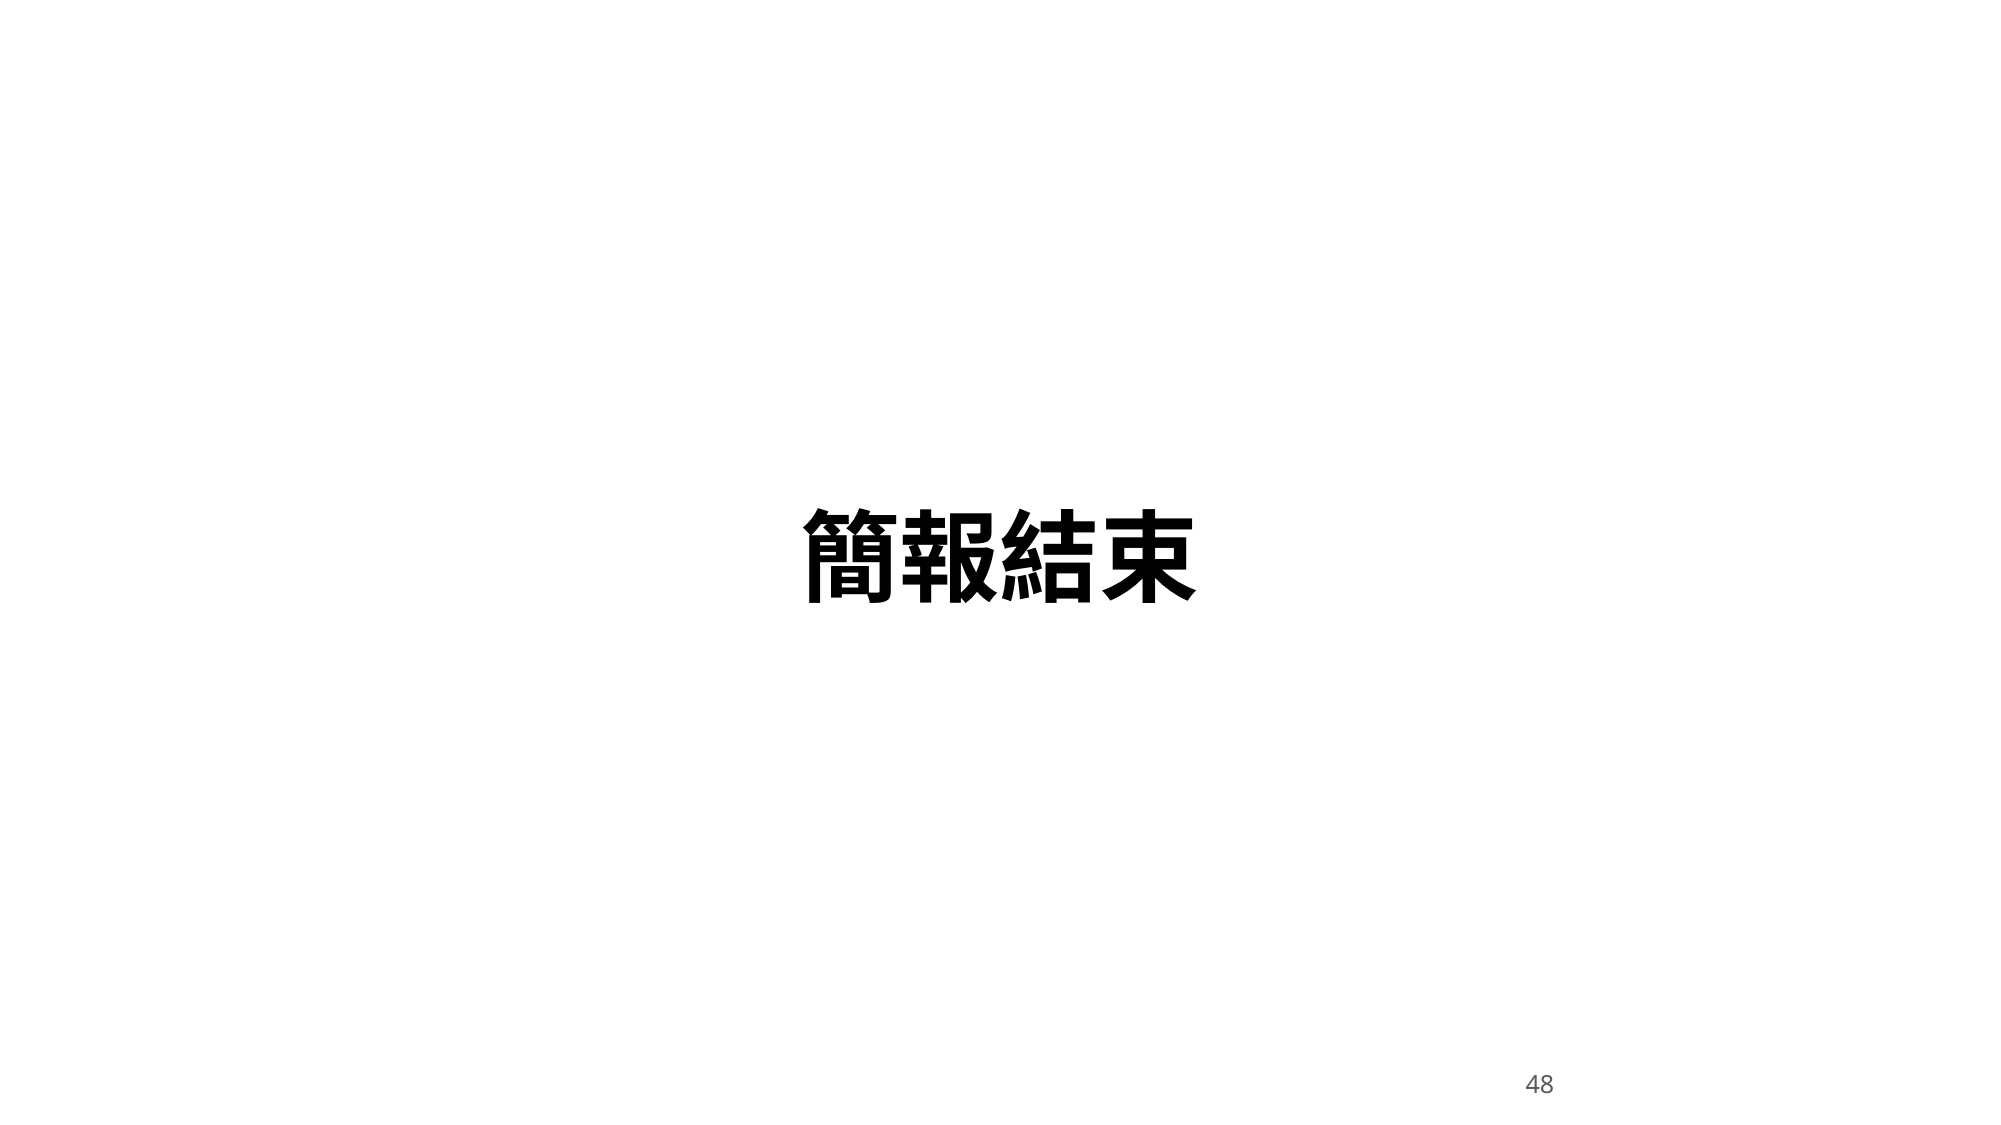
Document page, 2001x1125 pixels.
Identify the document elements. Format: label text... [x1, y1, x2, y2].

text_box 48 [1510, 1061, 1961, 1097]
title 簡報結束 [137, 453, 1863, 672]
